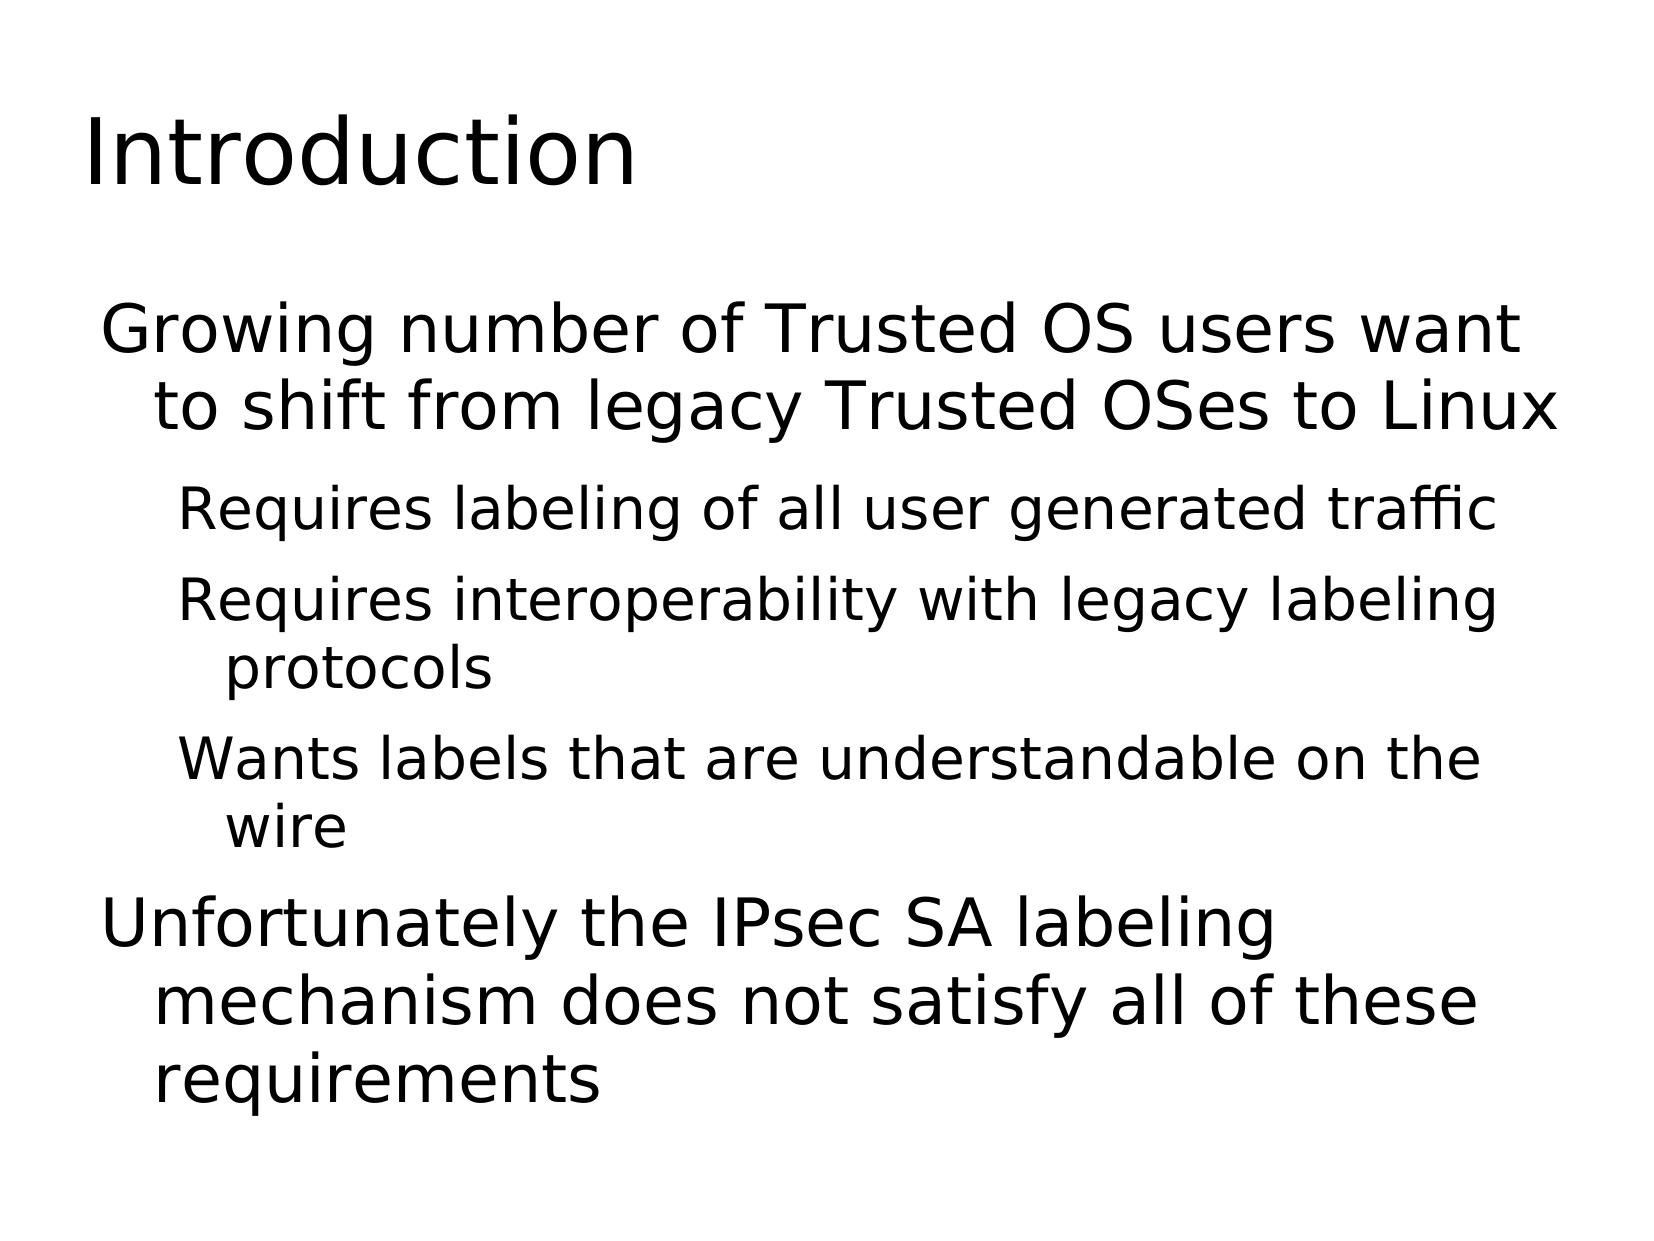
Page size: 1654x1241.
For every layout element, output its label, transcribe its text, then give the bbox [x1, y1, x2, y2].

title Introduction [82, 49, 1571, 257]
list Growing number of Trusted OS users want to shift from legacy Trusted OSes to Linux Requires labeling of all user generated traffic Requires interoperability with legacy labeling protocols Wants labels that are understandable on the wire Unfortunately the IPsec SA labeling mechanism does not satisfy all of these requirements [82, 290, 1571, 1196]
